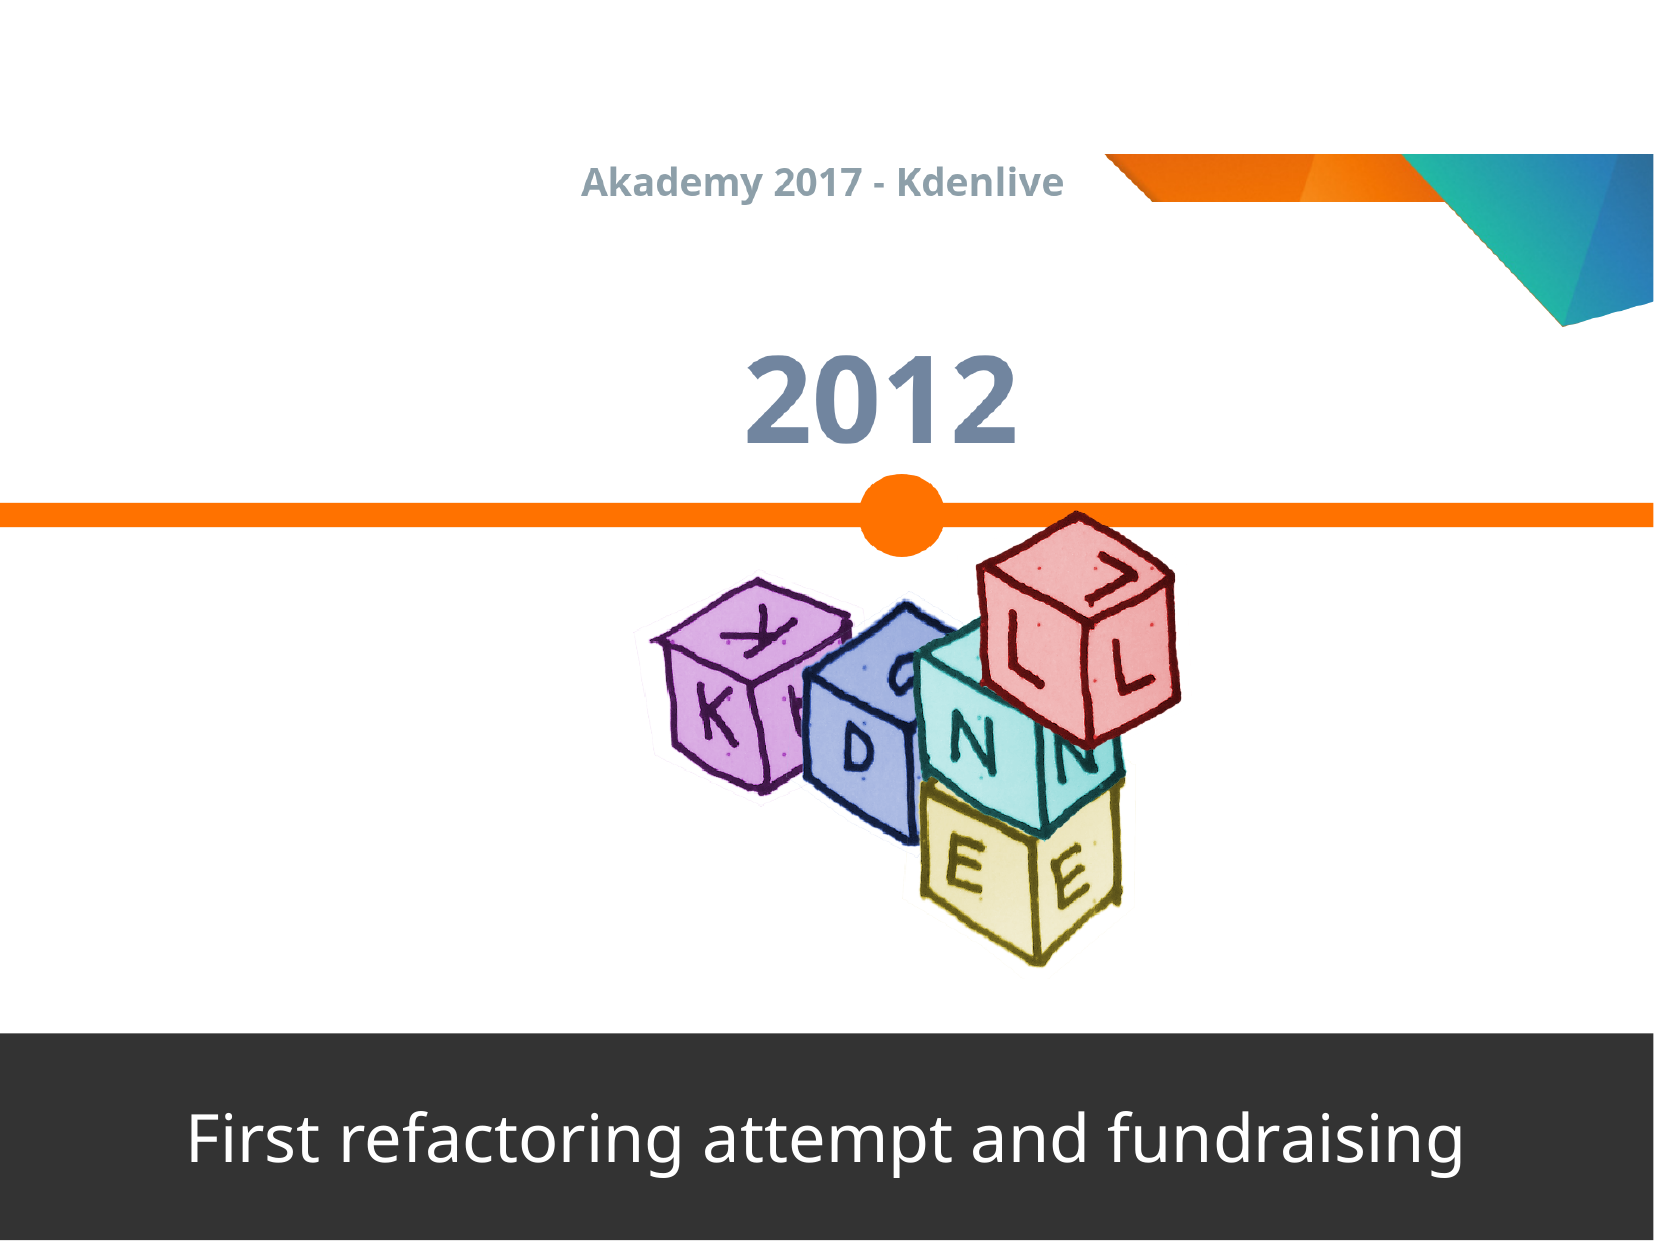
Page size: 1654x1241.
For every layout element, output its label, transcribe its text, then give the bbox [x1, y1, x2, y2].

title First refactoring attempt and fundraising [0, 1033, 1654, 1241]
picture [0, 154, 1654, 1033]
